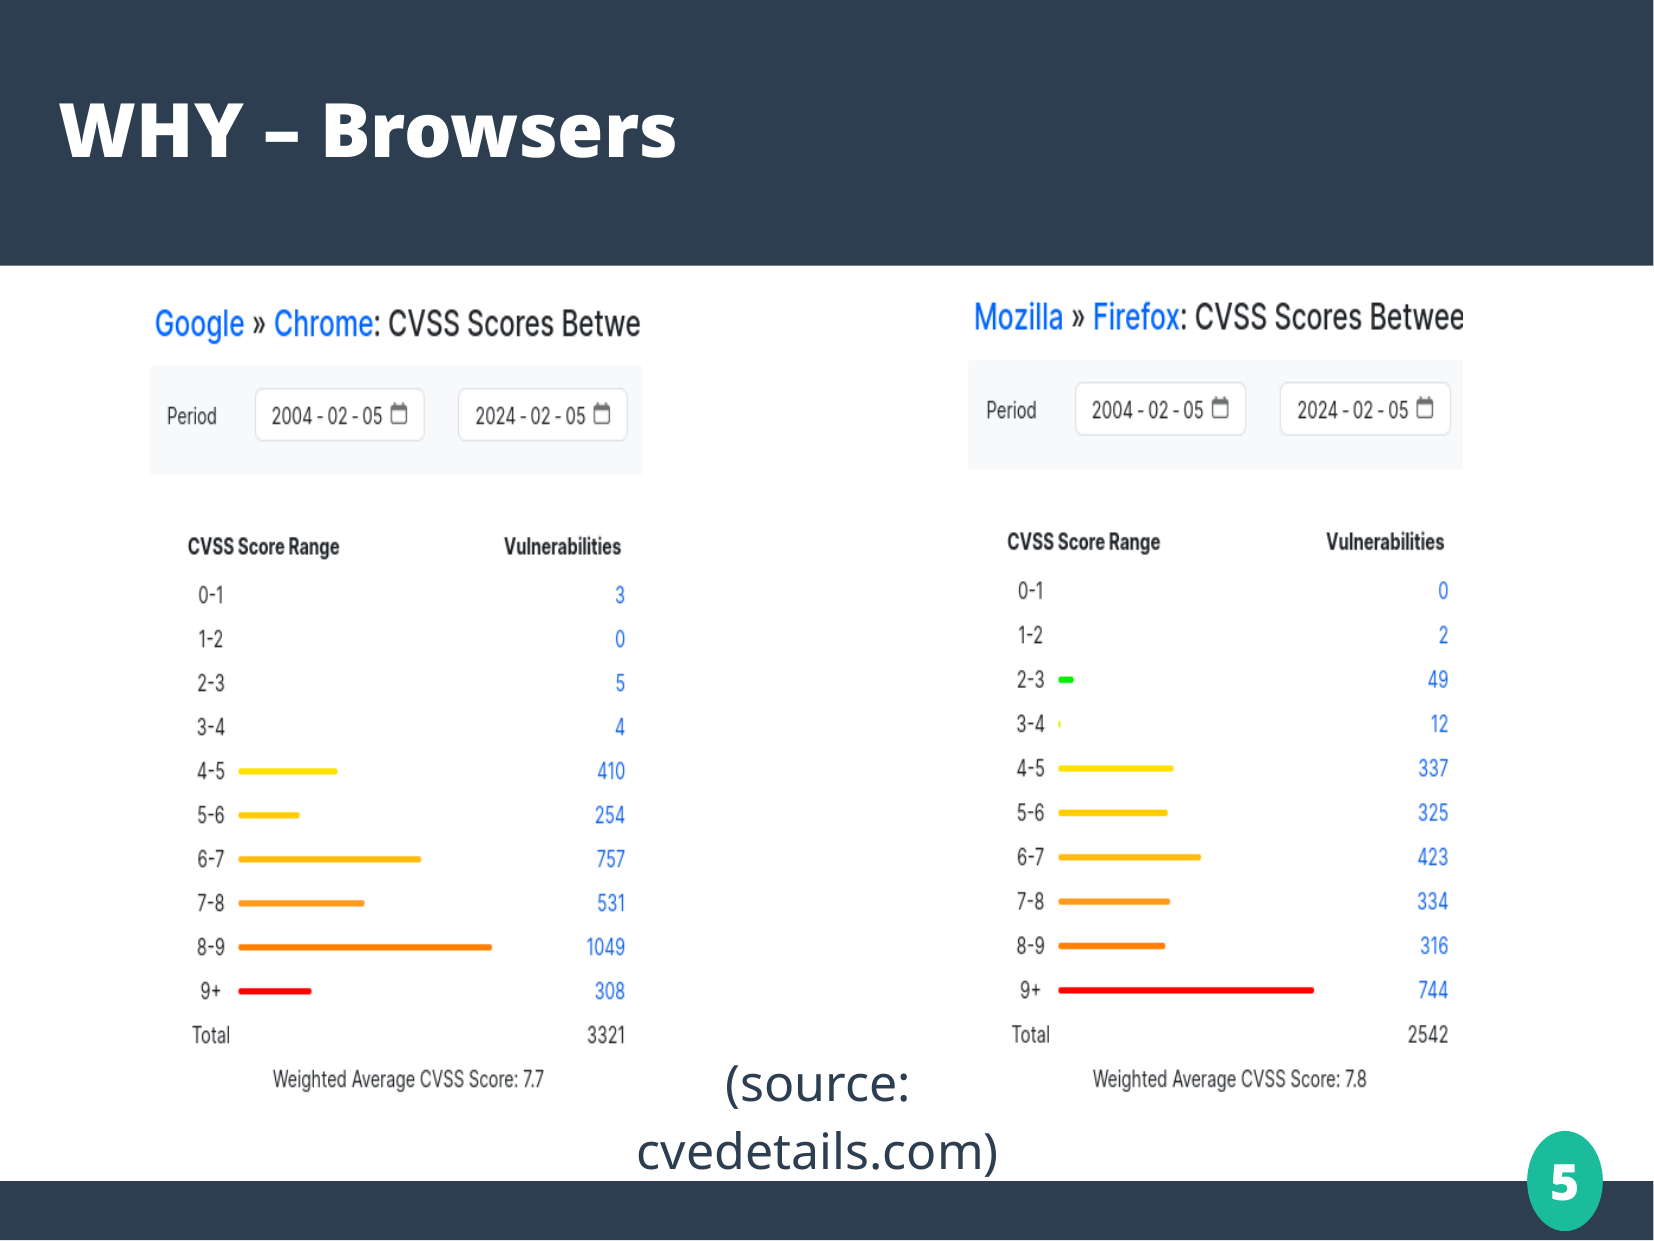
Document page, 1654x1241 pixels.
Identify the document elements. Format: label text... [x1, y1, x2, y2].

picture [150, 305, 642, 1100]
picture [968, 295, 1463, 1100]
title WHY – Browsers [59, 49, 1595, 207]
text_box (source: cvedetails.com) [614, 1073, 1022, 1160]
